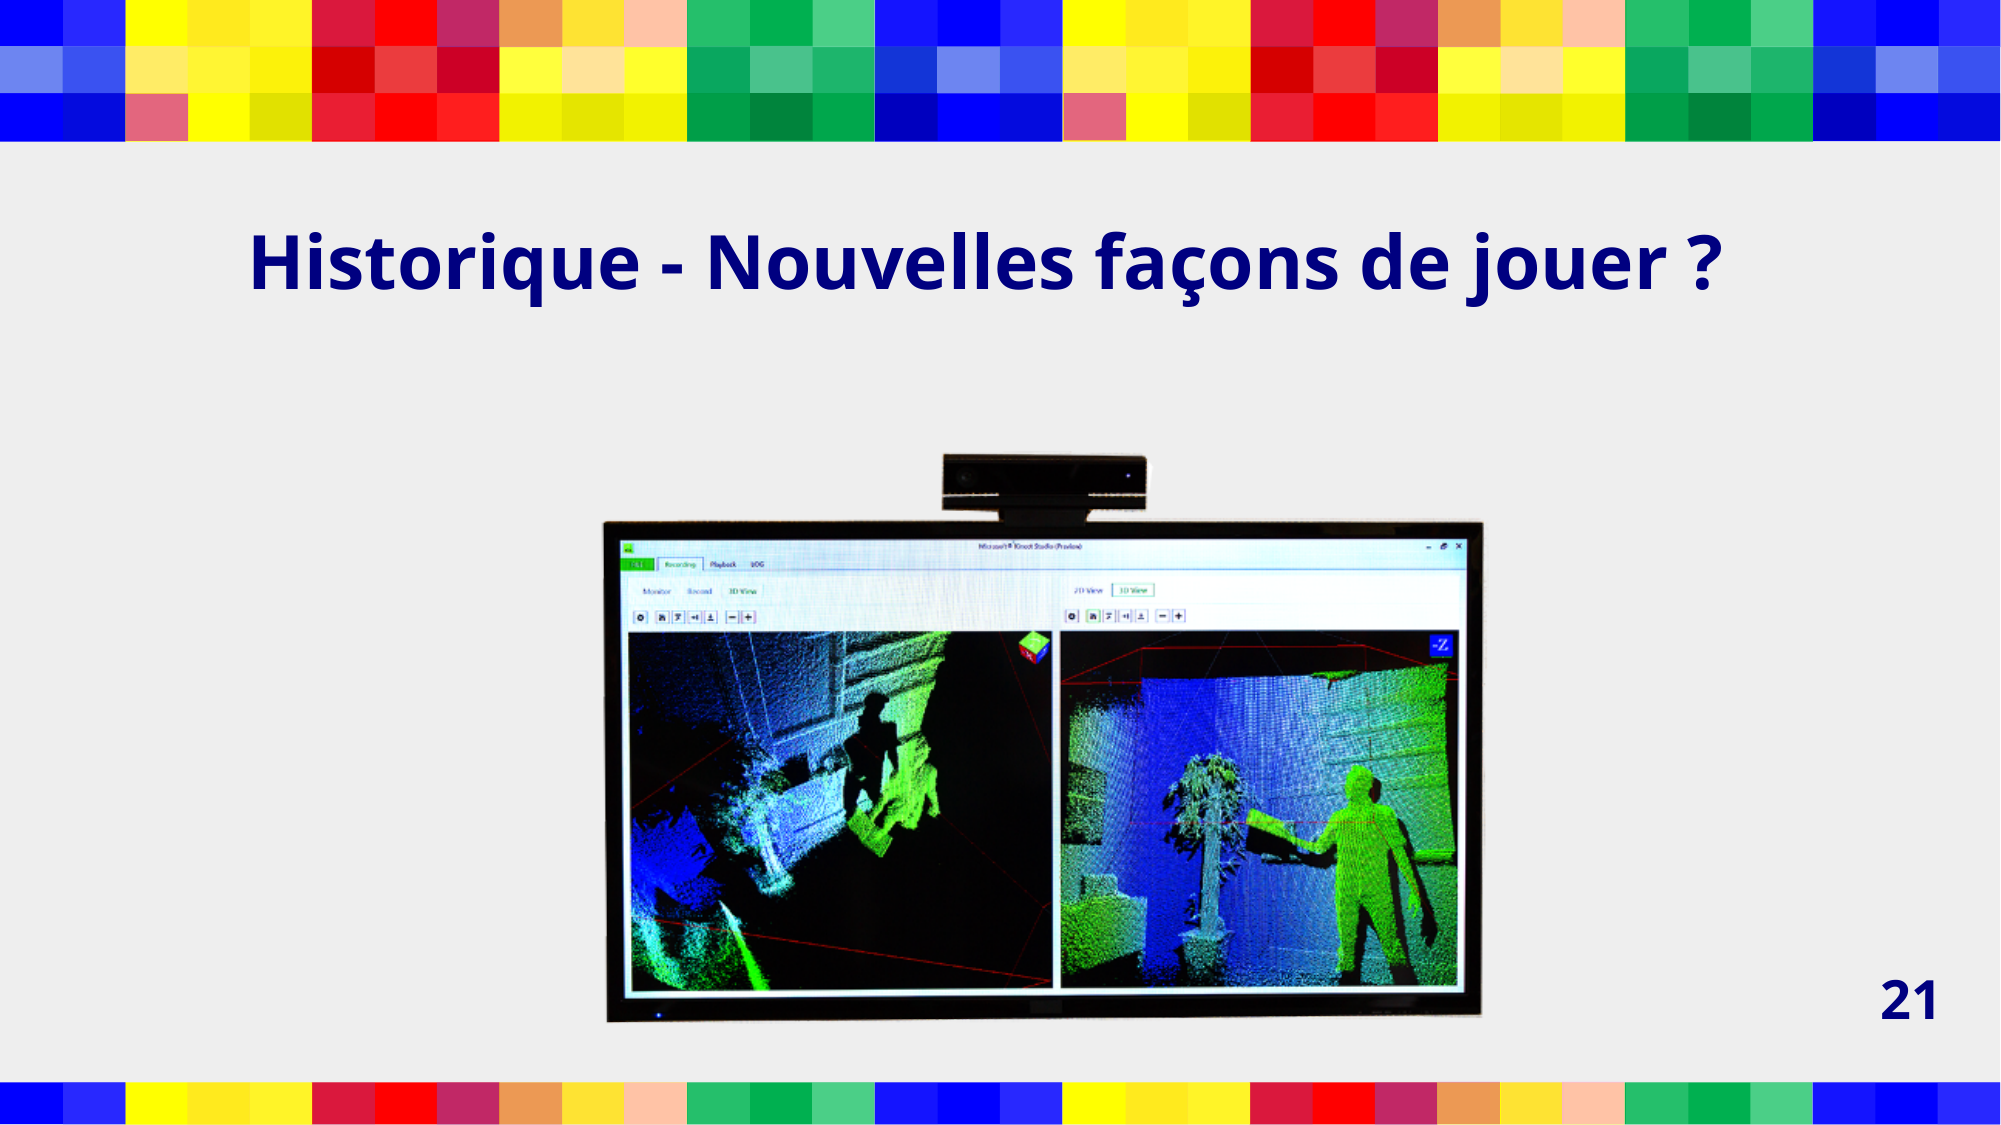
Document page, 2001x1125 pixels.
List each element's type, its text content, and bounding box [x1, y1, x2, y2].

text_box [559, 387, 1532, 1088]
title - Kinect (2010) [60, 213, 1915, 1058]
text_box Historique - Nouvelles façons de jouer ? [60, 201, 1912, 325]
text_box 21 [1853, 954, 1970, 1043]
